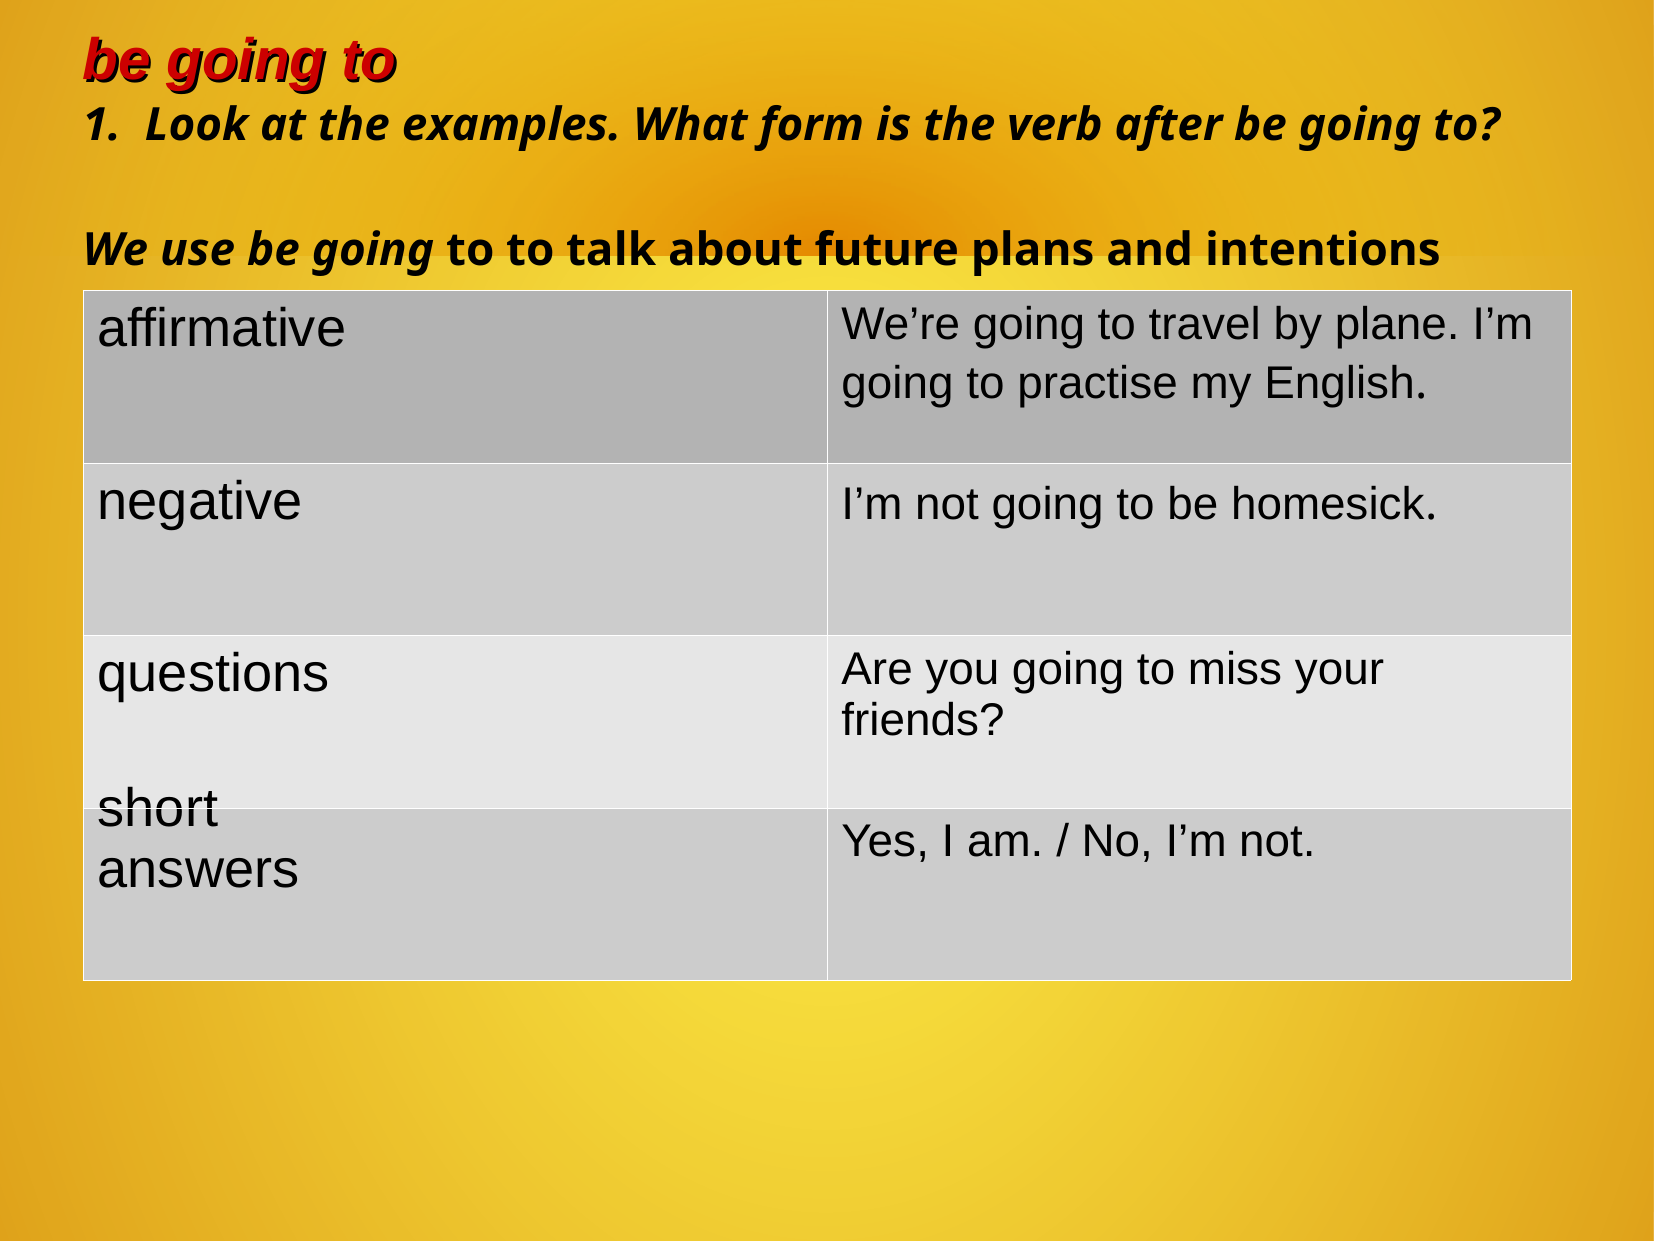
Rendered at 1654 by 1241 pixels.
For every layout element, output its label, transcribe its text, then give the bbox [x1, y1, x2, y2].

table_header We’re going to travel by plane. I’m going to practise my English. [828, 291, 1571, 463]
table_cell negative [84, 464, 827, 635]
title be going to 1. Look at the examples. What form is the verb after be going to? We use be going to to talk about future plans and intentions [82, 42, 1571, 264]
table_cell Are you going to miss your friends? [828, 636, 1571, 808]
table_cell questions [84, 636, 827, 808]
table_cell I’m not going to be homesick. [828, 464, 1571, 635]
table_cell short answers [84, 809, 827, 980]
table_header affirmative [84, 291, 827, 463]
table_cell Yes, I am. / No, I’m not. [828, 809, 1571, 980]
